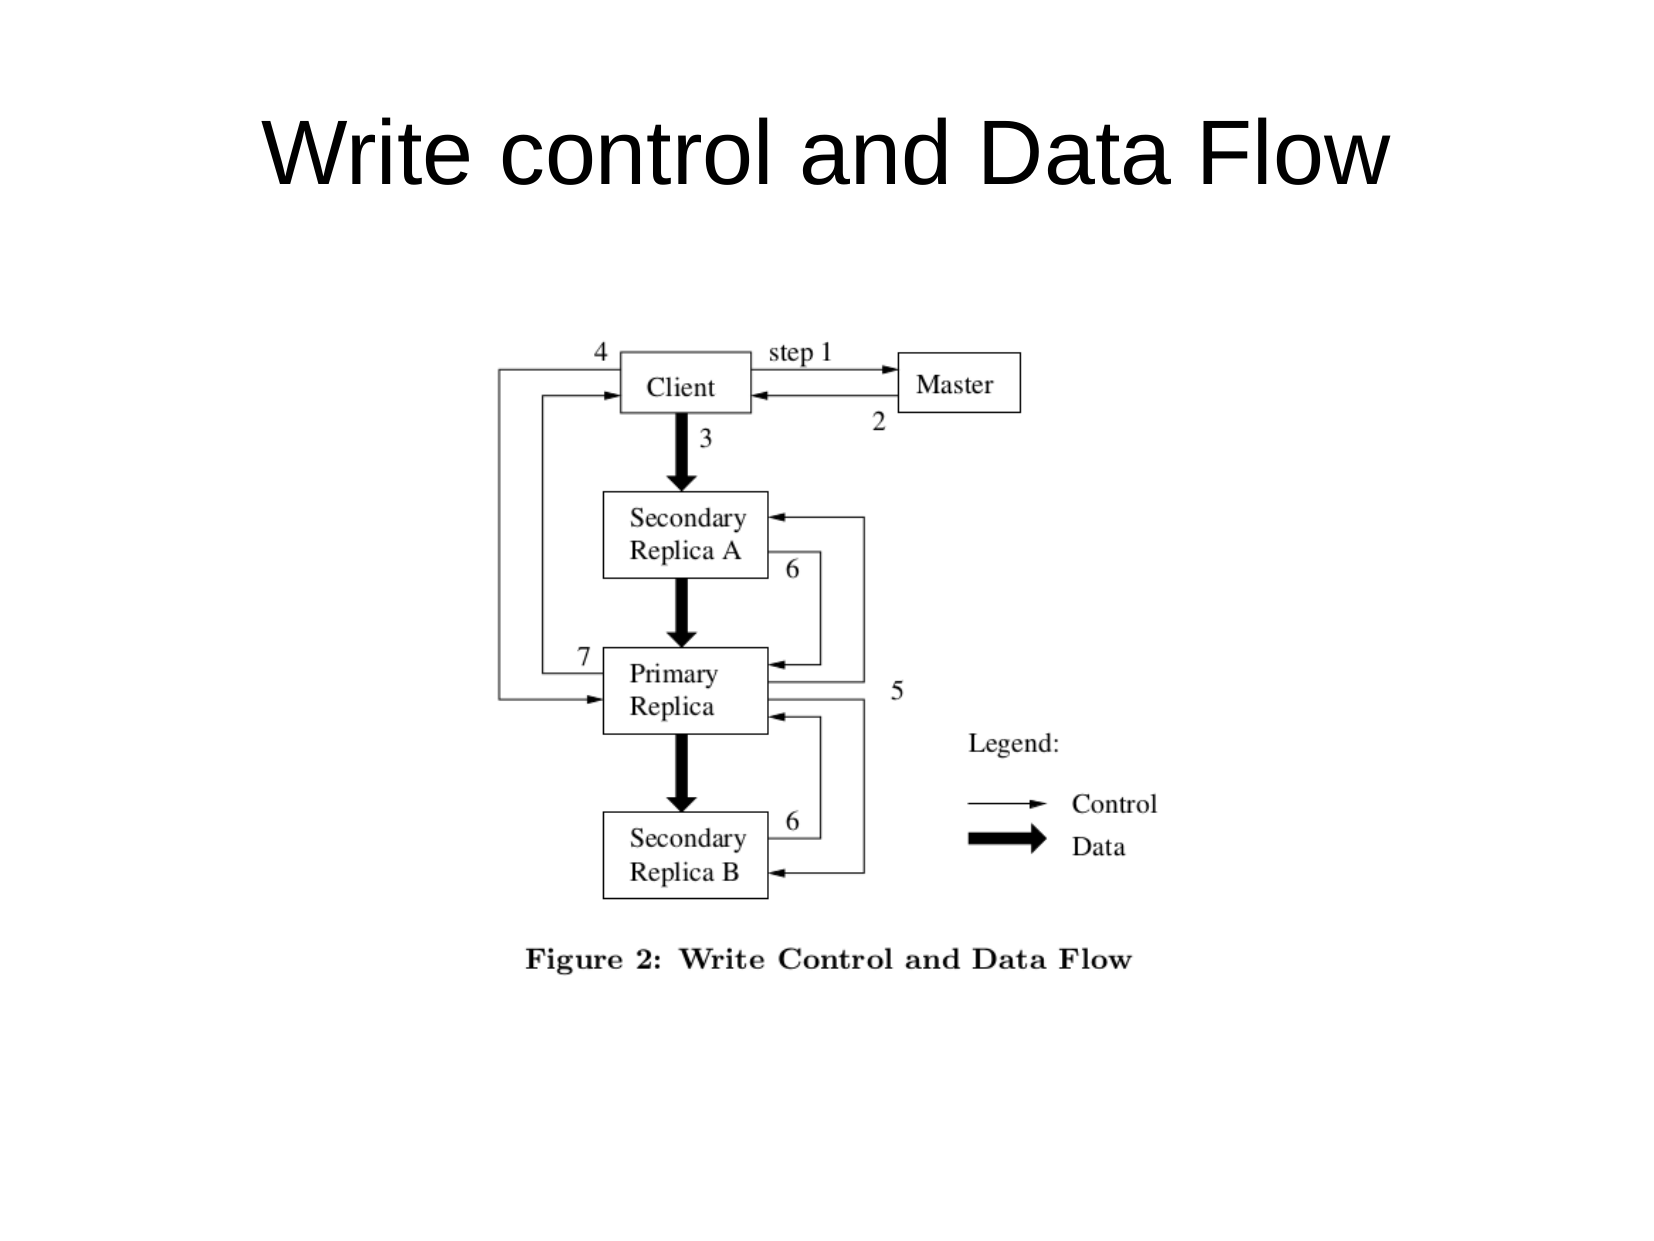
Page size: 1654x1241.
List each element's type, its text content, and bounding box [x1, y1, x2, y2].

title Write control and Data Flow [82, 49, 1571, 257]
picture [403, 290, 1217, 1010]
